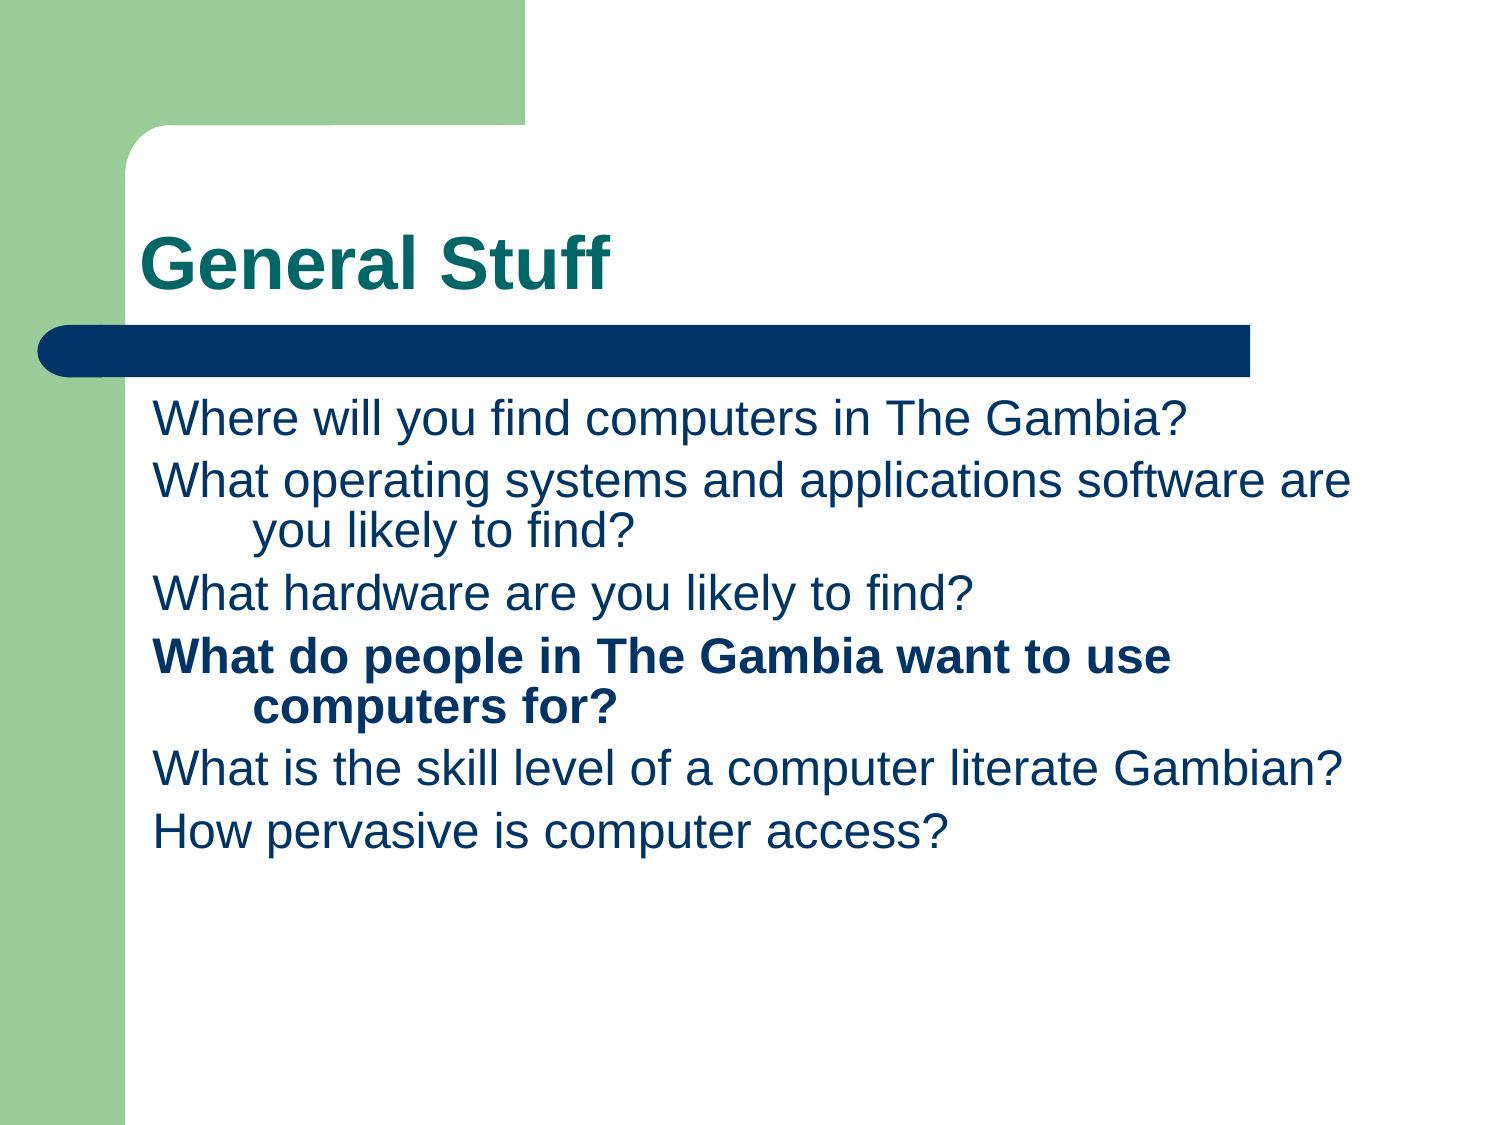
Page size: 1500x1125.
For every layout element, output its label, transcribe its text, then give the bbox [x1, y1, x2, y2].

title General Stuff [124, 124, 1425, 313]
list Where will you find computers in The Gambia? What operating systems and applications software are you likely to find? What hardware are you likely to find? What do people in The Gambia want to use computers for? What is the skill level of a computer literate Gambian? How pervasive is computer access? [137, 387, 1400, 1018]
